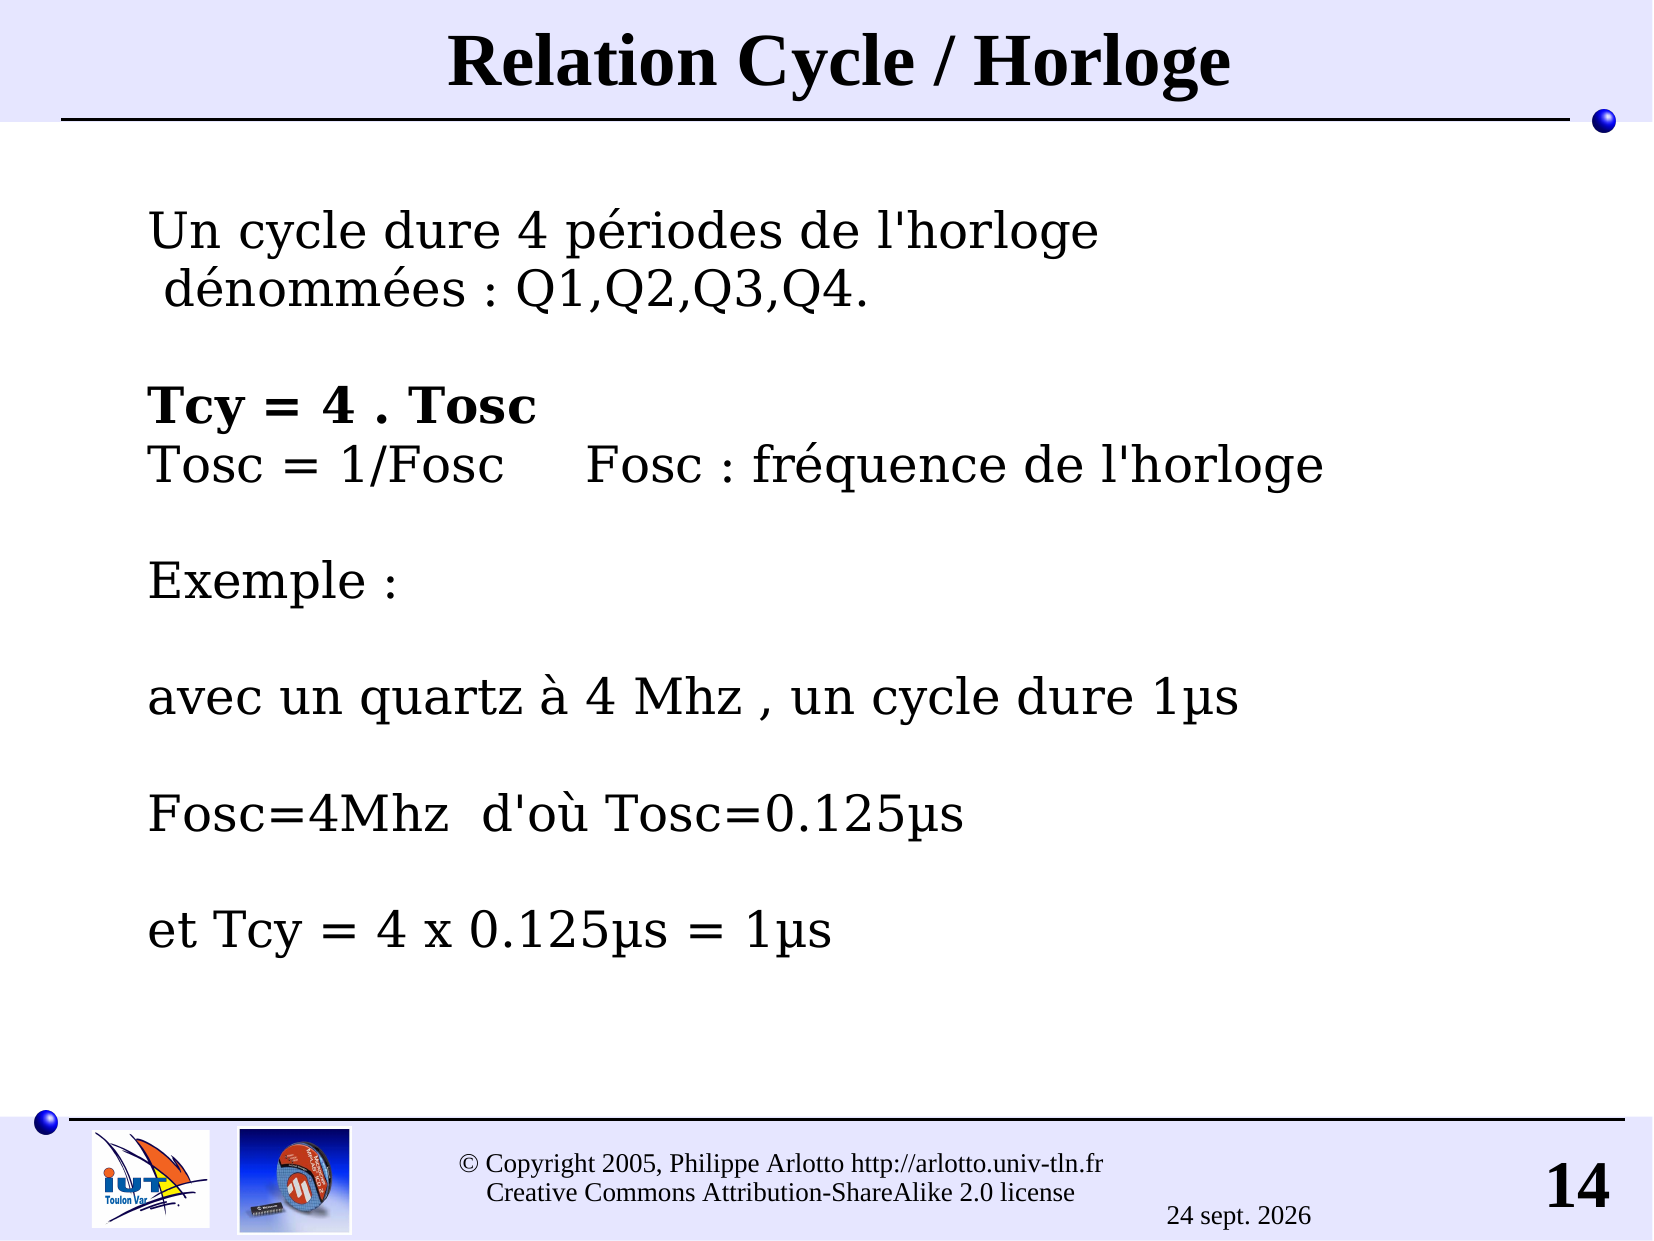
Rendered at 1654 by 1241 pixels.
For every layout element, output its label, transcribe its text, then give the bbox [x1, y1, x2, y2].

picture [237, 1126, 352, 1235]
text_box Un cycle dure 4 périodes de l'horloge dénommées : Q1,Q2,Q3,Q4. Tcy = 4 . Tosc Tosc = 1/Fosc Fosc : fréquence de l'horloge Exemple : avec un quartz à 4 Mhz , un cycle dure 1µs Fosc=4Mhz d'où Tosc=0.125µs et Tcy = 4 x 0.125µs = 1µs [147, 202, 1326, 1018]
title Relation Cycle / Horloge [95, 14, 1585, 107]
